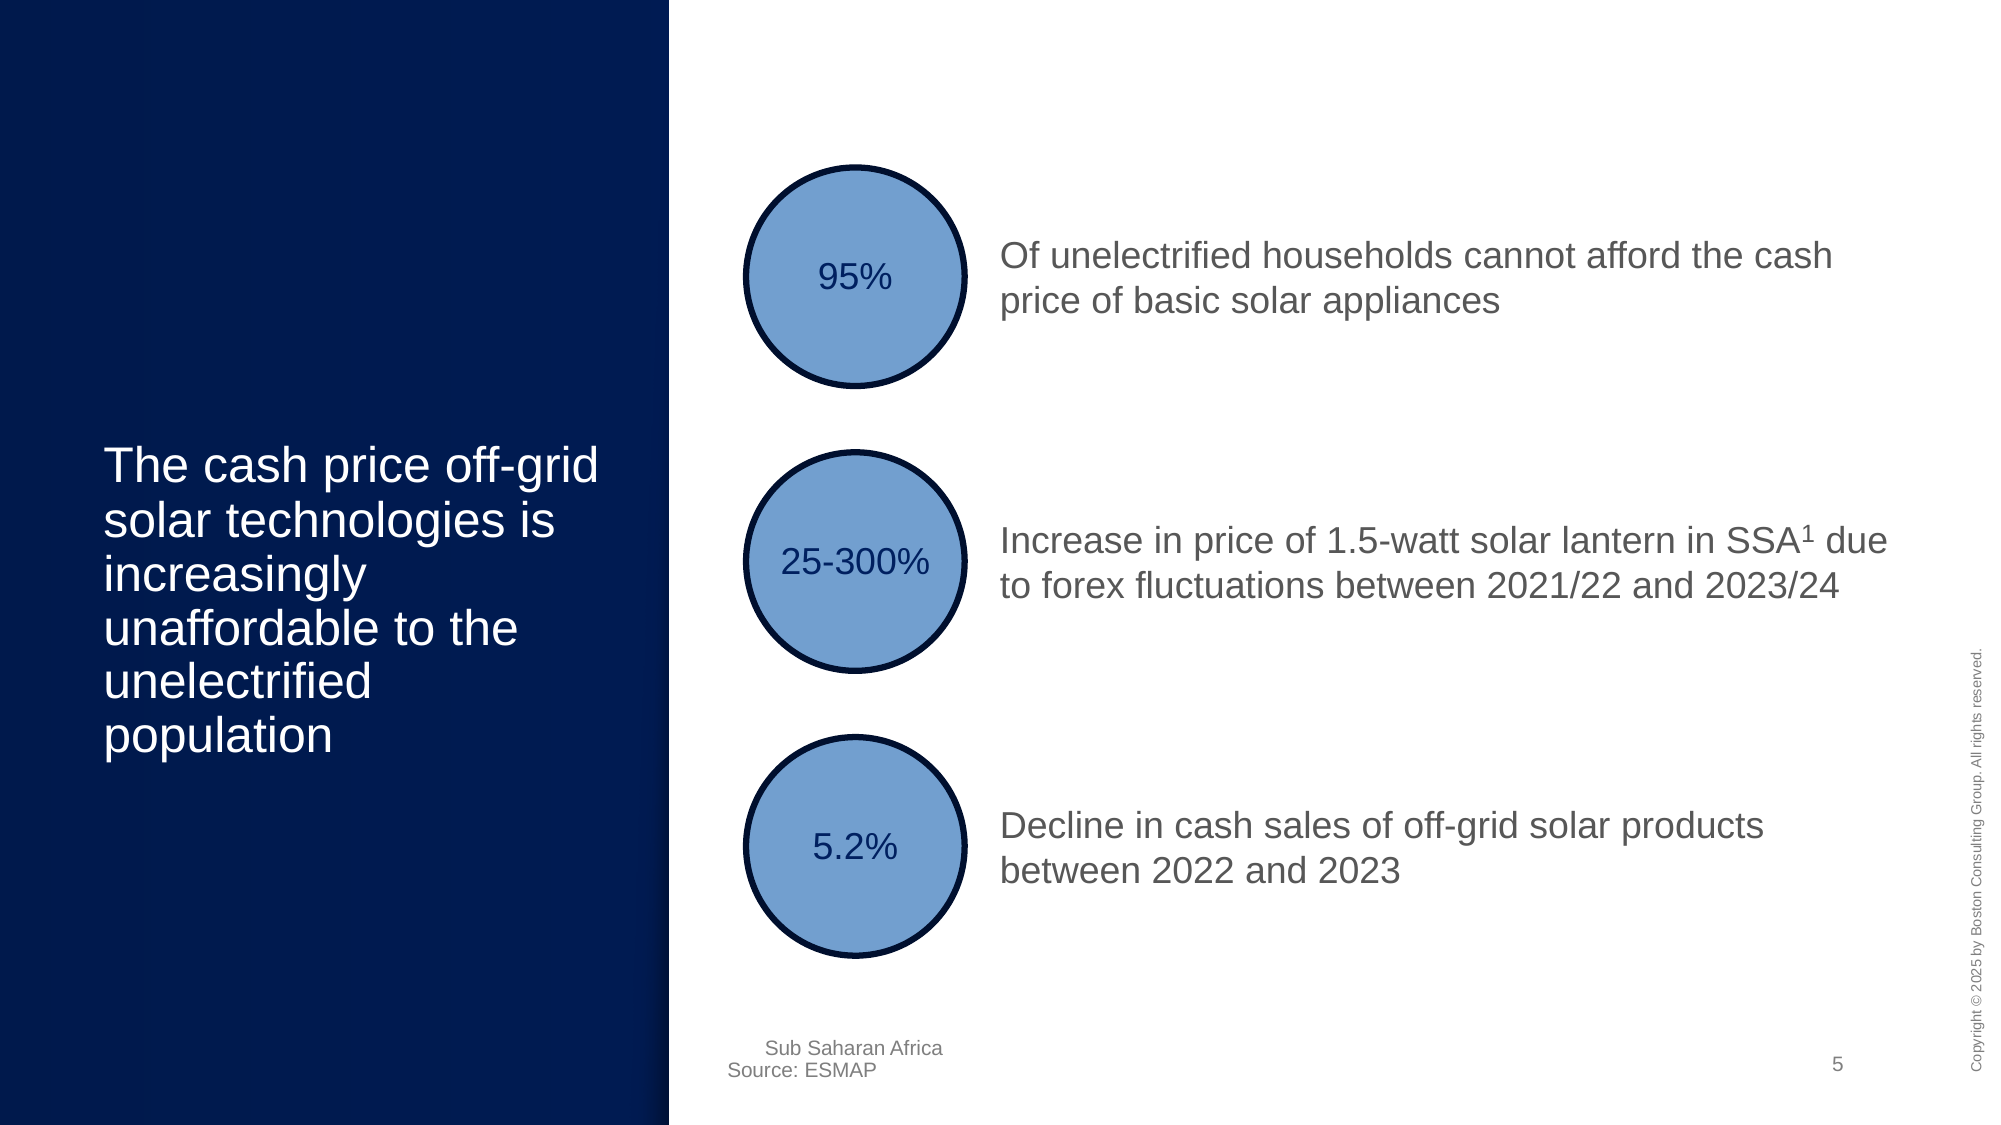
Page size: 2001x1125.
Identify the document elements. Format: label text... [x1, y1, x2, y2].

title The cash price off-grid solar technologies is increasingly unaffordable to the unelectrified population [103, 439, 617, 686]
text_box Of unelectrified households cannot afford the cash price of basic solar appliances [999, 231, 1897, 323]
text_box 95% [746, 167, 965, 387]
text_box Increase in price of 1.5-watt solar lantern in SSA1 due to forex fluctuations between 2021/22 and 2023/24 [999, 516, 1897, 608]
text_box Sub Saharan Africa Source: ESMAP [727, 1037, 1897, 1082]
text_box 25-300% [746, 452, 965, 671]
text_box Decline in cash sales of off-grid solar products between 2022 and 2023 [999, 800, 1897, 892]
text_box 5.2% [746, 737, 965, 956]
